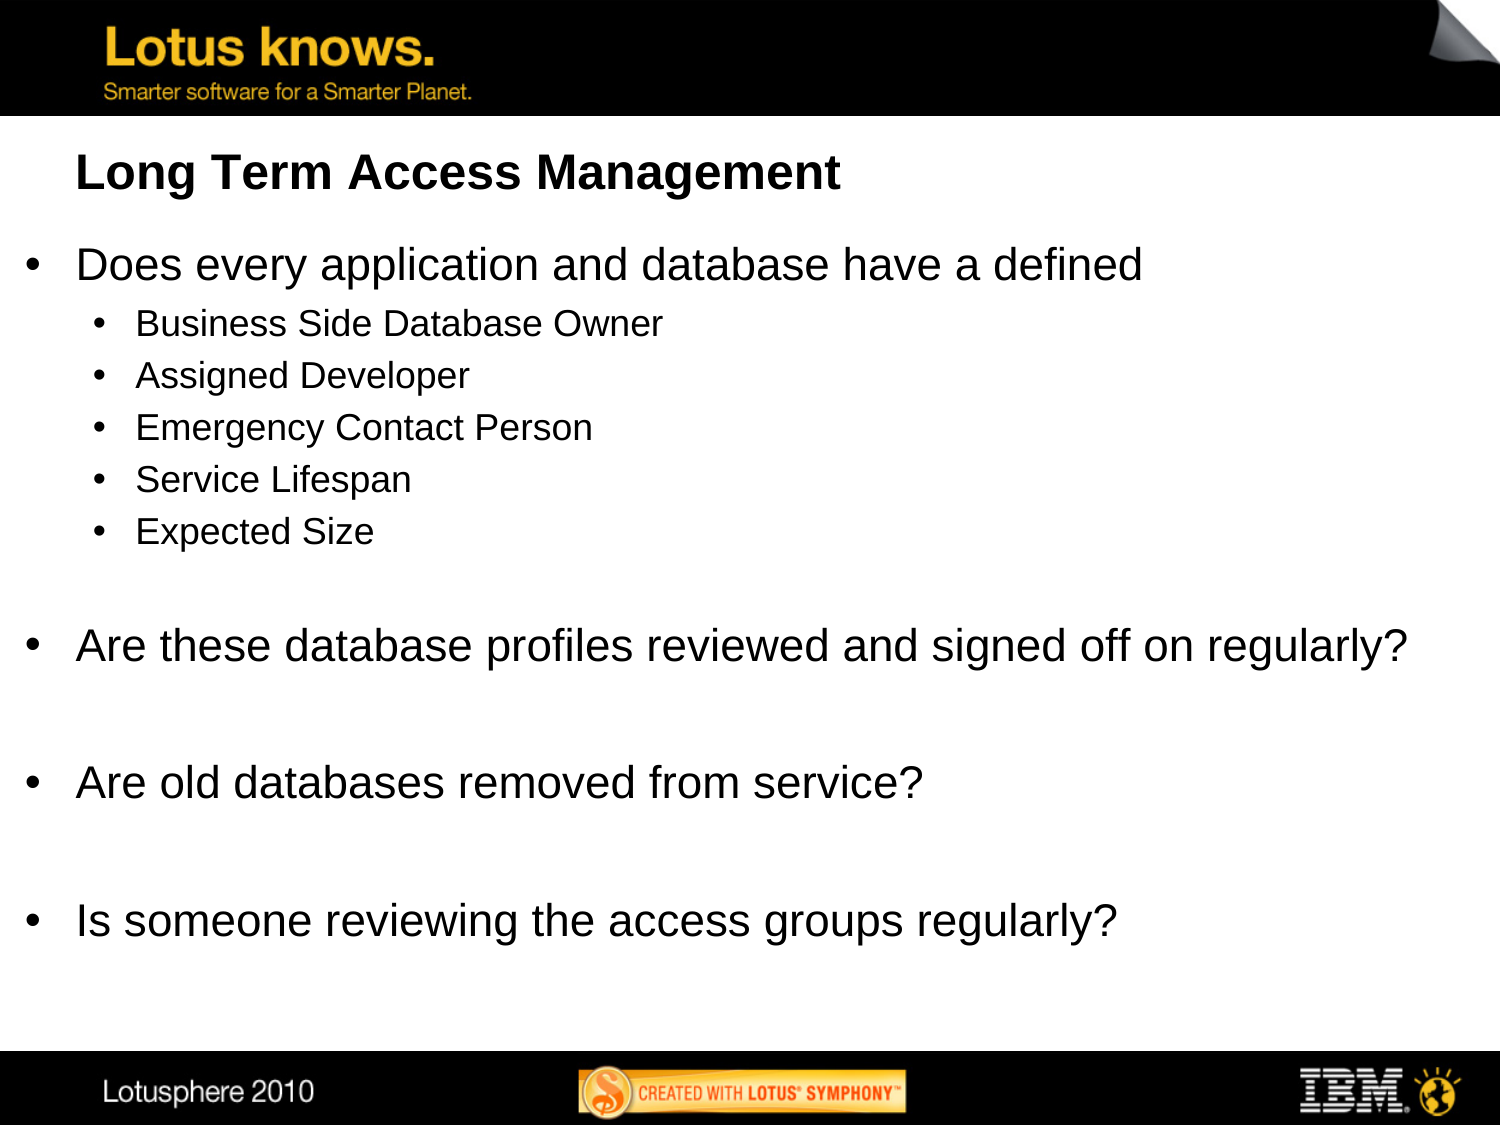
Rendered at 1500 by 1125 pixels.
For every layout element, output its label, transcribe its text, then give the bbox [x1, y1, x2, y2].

list Does every application and database have a defined Business Side Database Owner Assigned Developer Emergency Contact Person Service Lifespan Expected Size Are these database profiles reviewed and signed off on regularly? Are old databases removed from service? Is someone reviewing the access groups regularly? [24, 237, 1476, 1026]
picture [0, 0, 1500, 114]
title Long Term Access Management [74, 137, 1475, 200]
picture [0, 1053, 1500, 1125]
